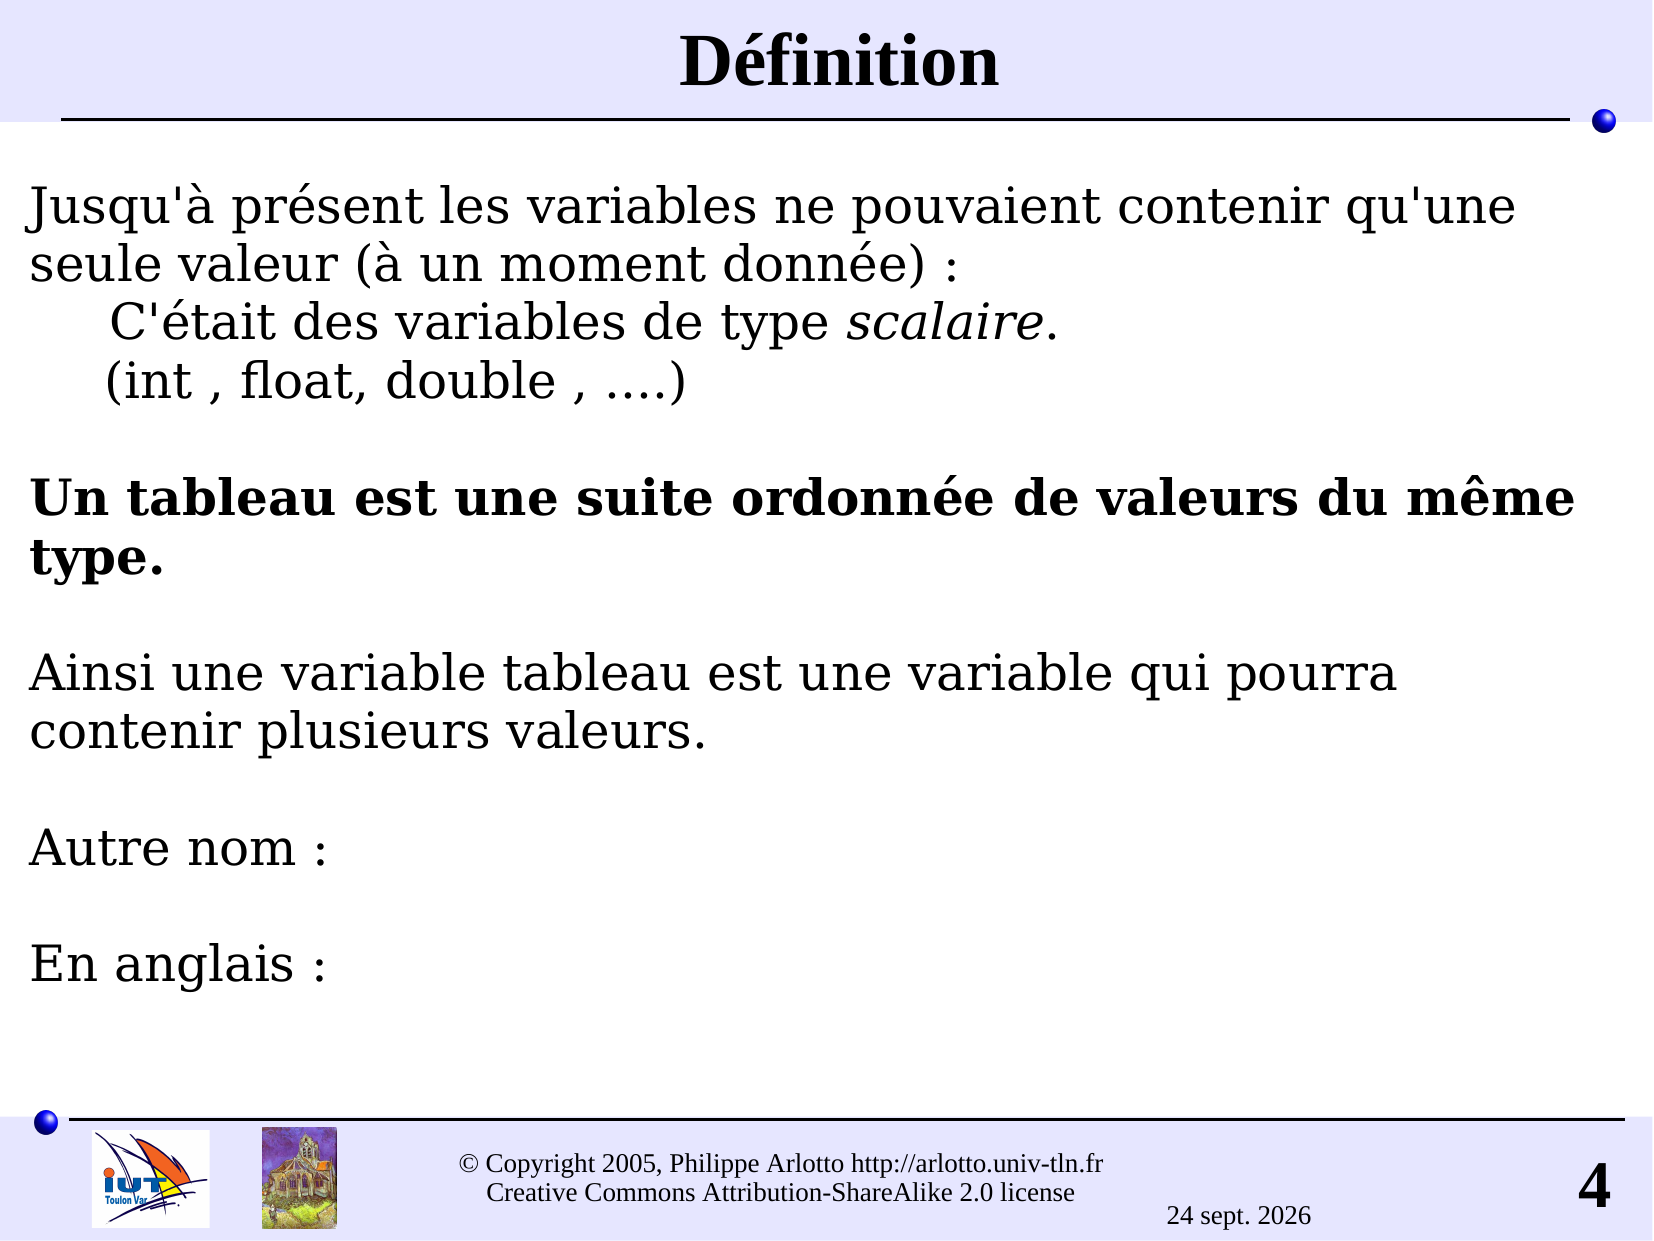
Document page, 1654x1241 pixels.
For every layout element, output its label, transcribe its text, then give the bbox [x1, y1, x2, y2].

title Définition [95, 11, 1585, 110]
text_box Jusqu'à présent les variables ne pouvaient contenir qu'une seule valeur (à un moment donnée) : C'était des variables de type scalaire. (int , float, double , ....) Un tableau est une suite ordonnée de valeurs du même type. Ainsi une variable tableau est une variable qui pourra contenir plusieurs valeurs. Autre nom : En anglais : [29, 177, 1636, 1057]
picture [262, 1127, 337, 1229]
